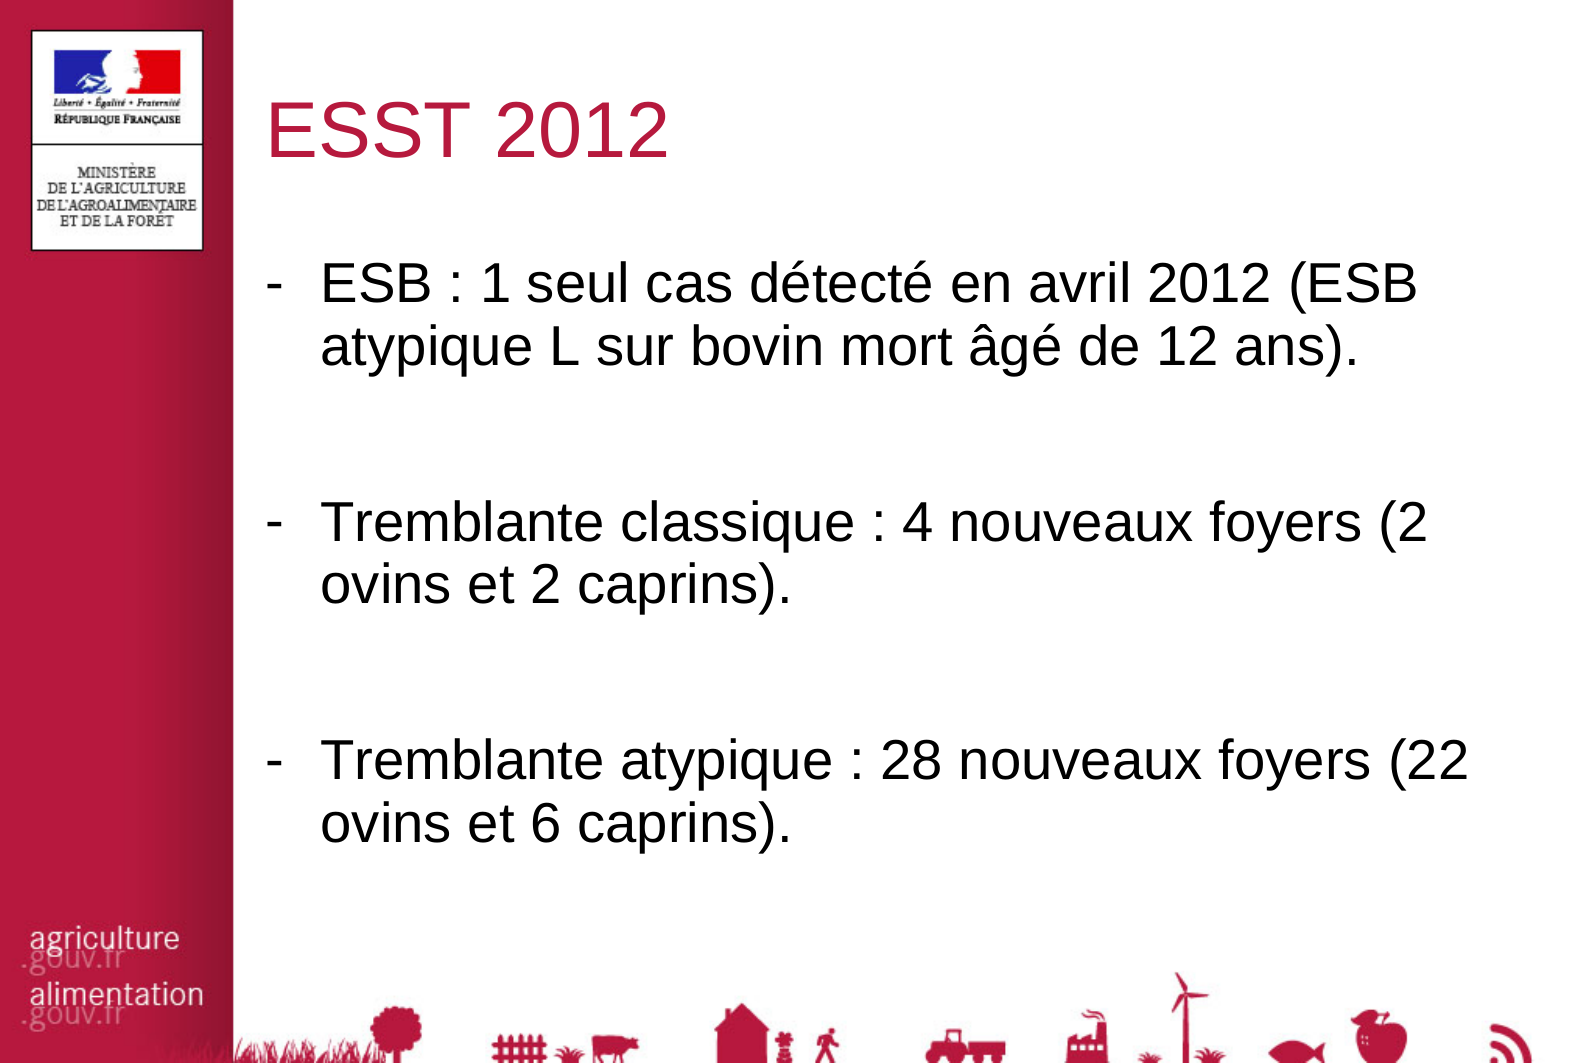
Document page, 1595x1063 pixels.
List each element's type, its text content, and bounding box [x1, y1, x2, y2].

list ESB : 1 seul cas détecté en avril 2012 (ESB atypique L sur bovin mort âgé de 12 ans). Tremblante classique : 4 nouveaux foyers (2 ovins et 2 caprins). Tremblante atypique : 28 nouveaux foyers (22 ovins et 6 caprins). [265, 248, 1536, 951]
title ESST 2012 [265, 42, 1536, 220]
picture [0, 0, 1594, 1063]
